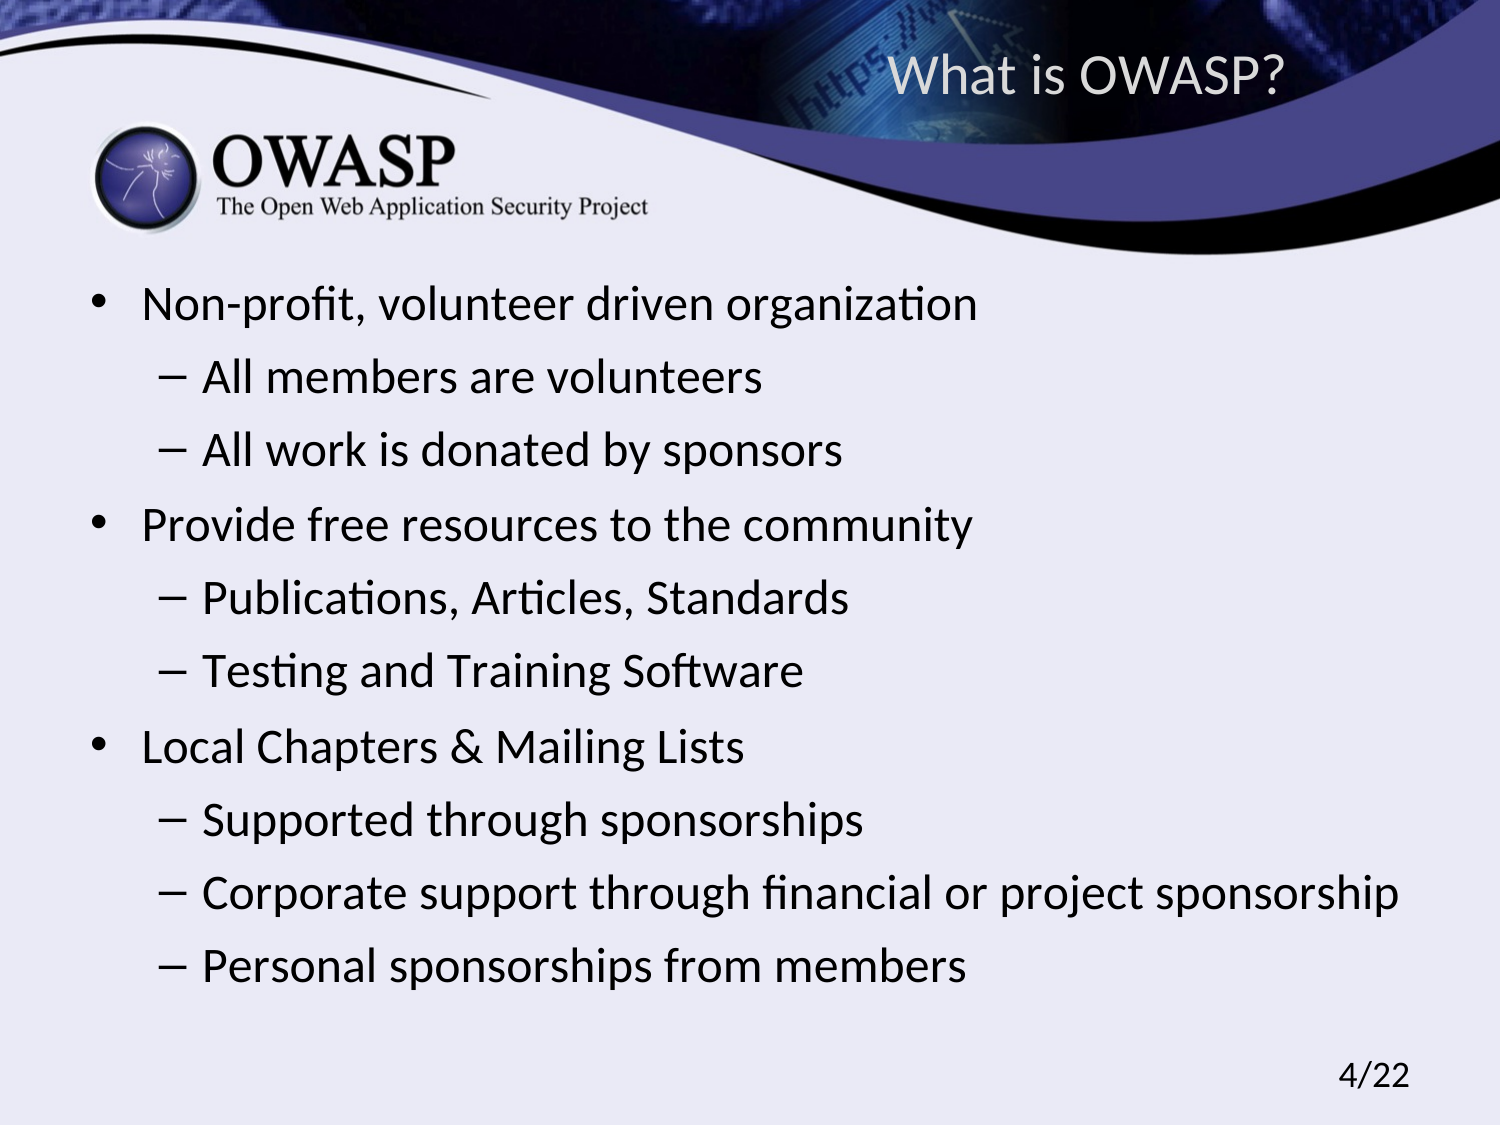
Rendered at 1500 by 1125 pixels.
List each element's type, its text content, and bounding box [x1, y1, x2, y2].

title What is OWASP? [699, 12, 1476, 130]
list Non-profit, volunteer driven organization All members are volunteers All work is donated by sponsors Provide free resources to the community Publications, Articles, Standards Testing and Training Software Local Chapters & Mailing Lists Supported through sponsorships Corporate support through financial or project sponsorship Personal sponsorships from members [75, 262, 1426, 1005]
picture [0, 0, 1500, 1125]
